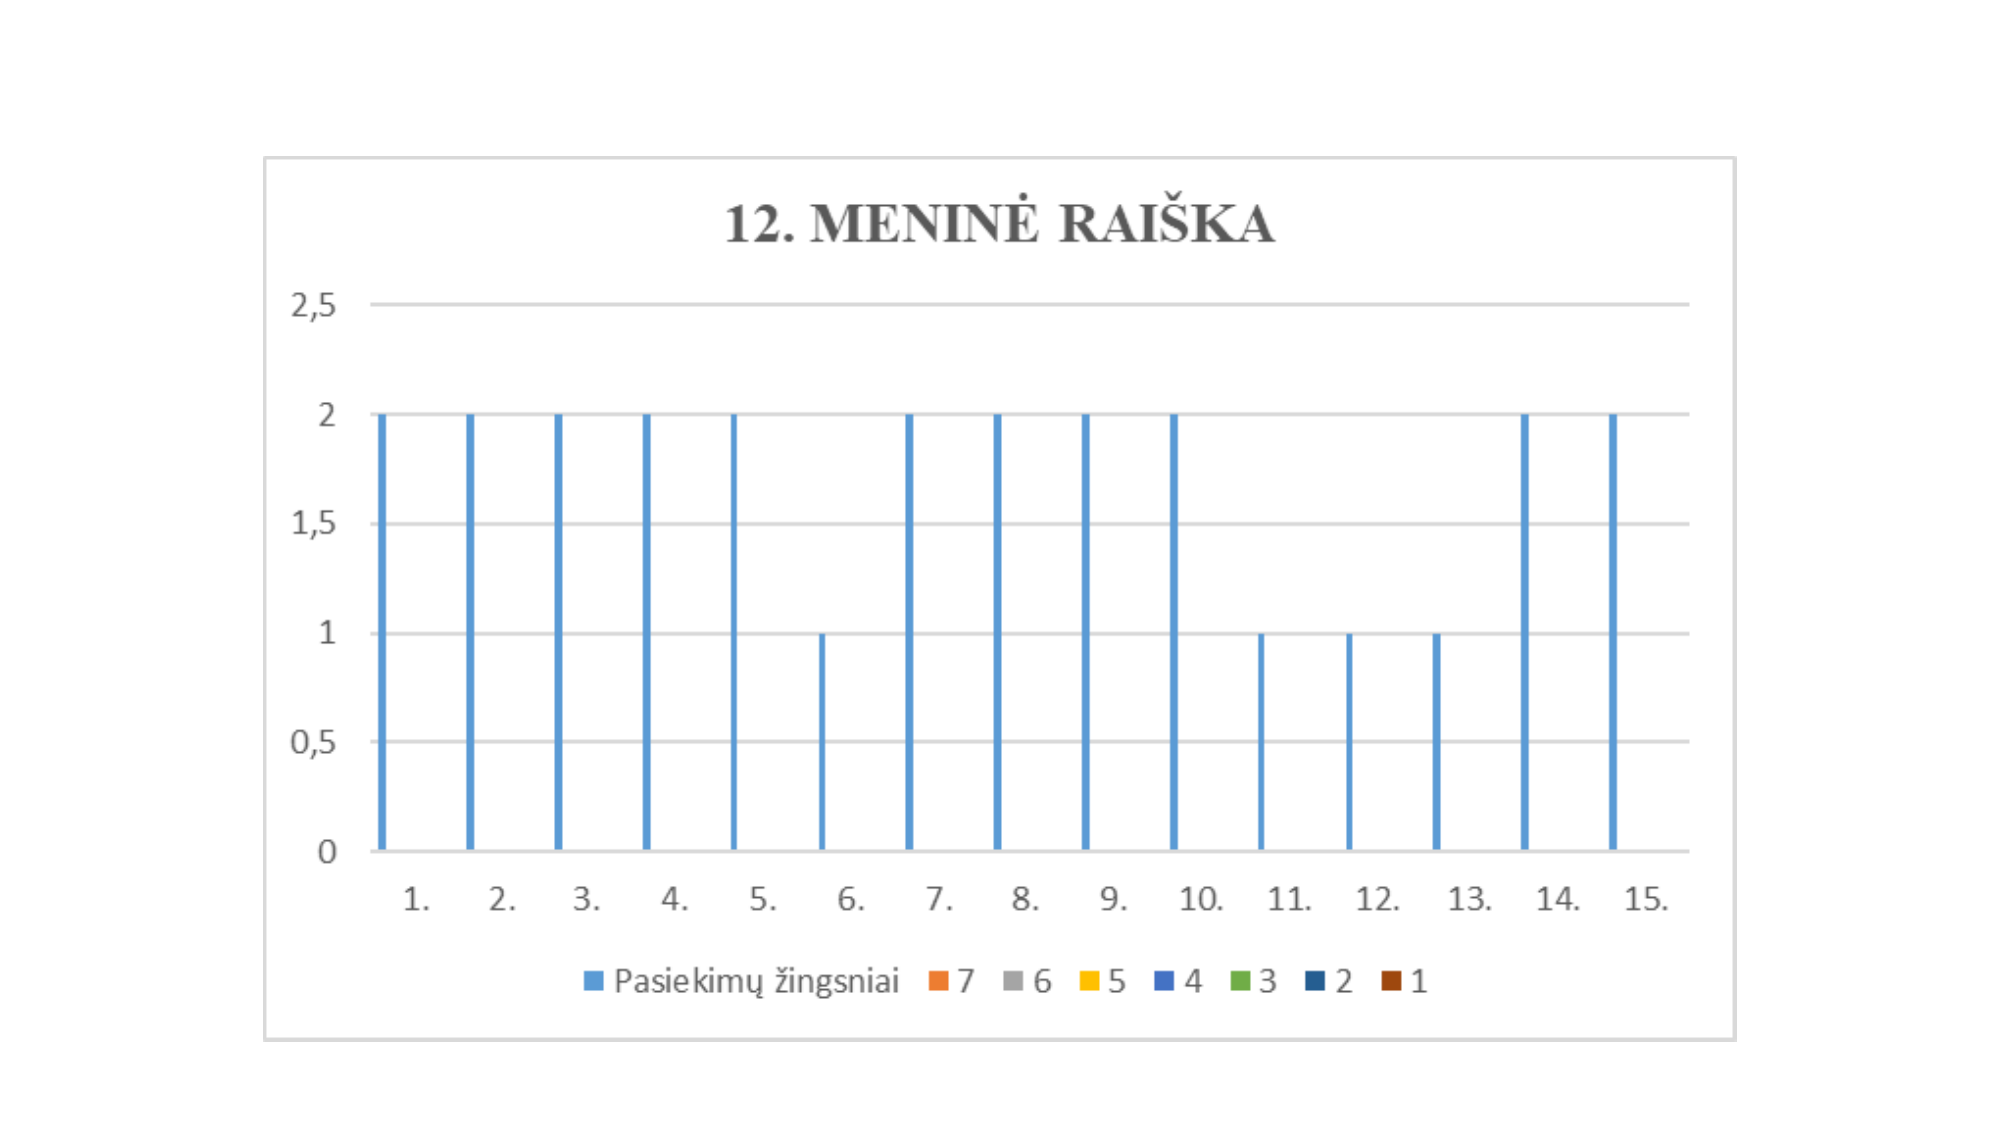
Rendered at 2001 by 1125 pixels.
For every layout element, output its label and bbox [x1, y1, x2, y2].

picture [263, 156, 1737, 1042]
